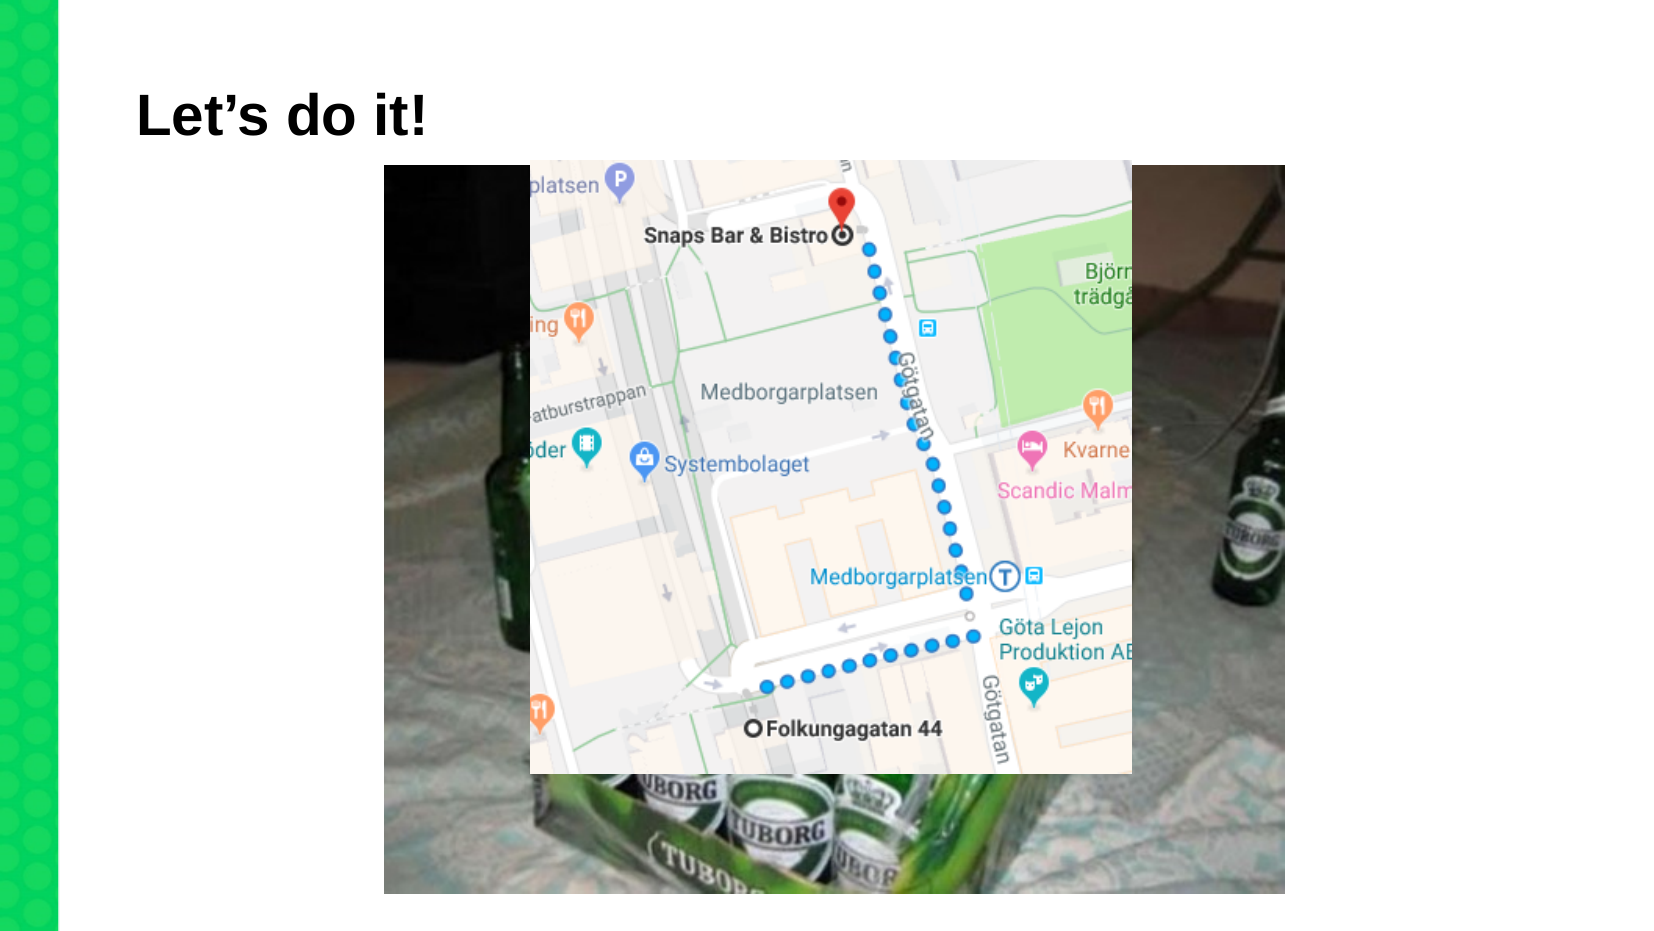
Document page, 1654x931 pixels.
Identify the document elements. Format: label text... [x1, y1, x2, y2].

picture [0, 0, 75, 931]
title Let’s do it! [121, 74, 1531, 155]
picture [384, 160, 1285, 894]
